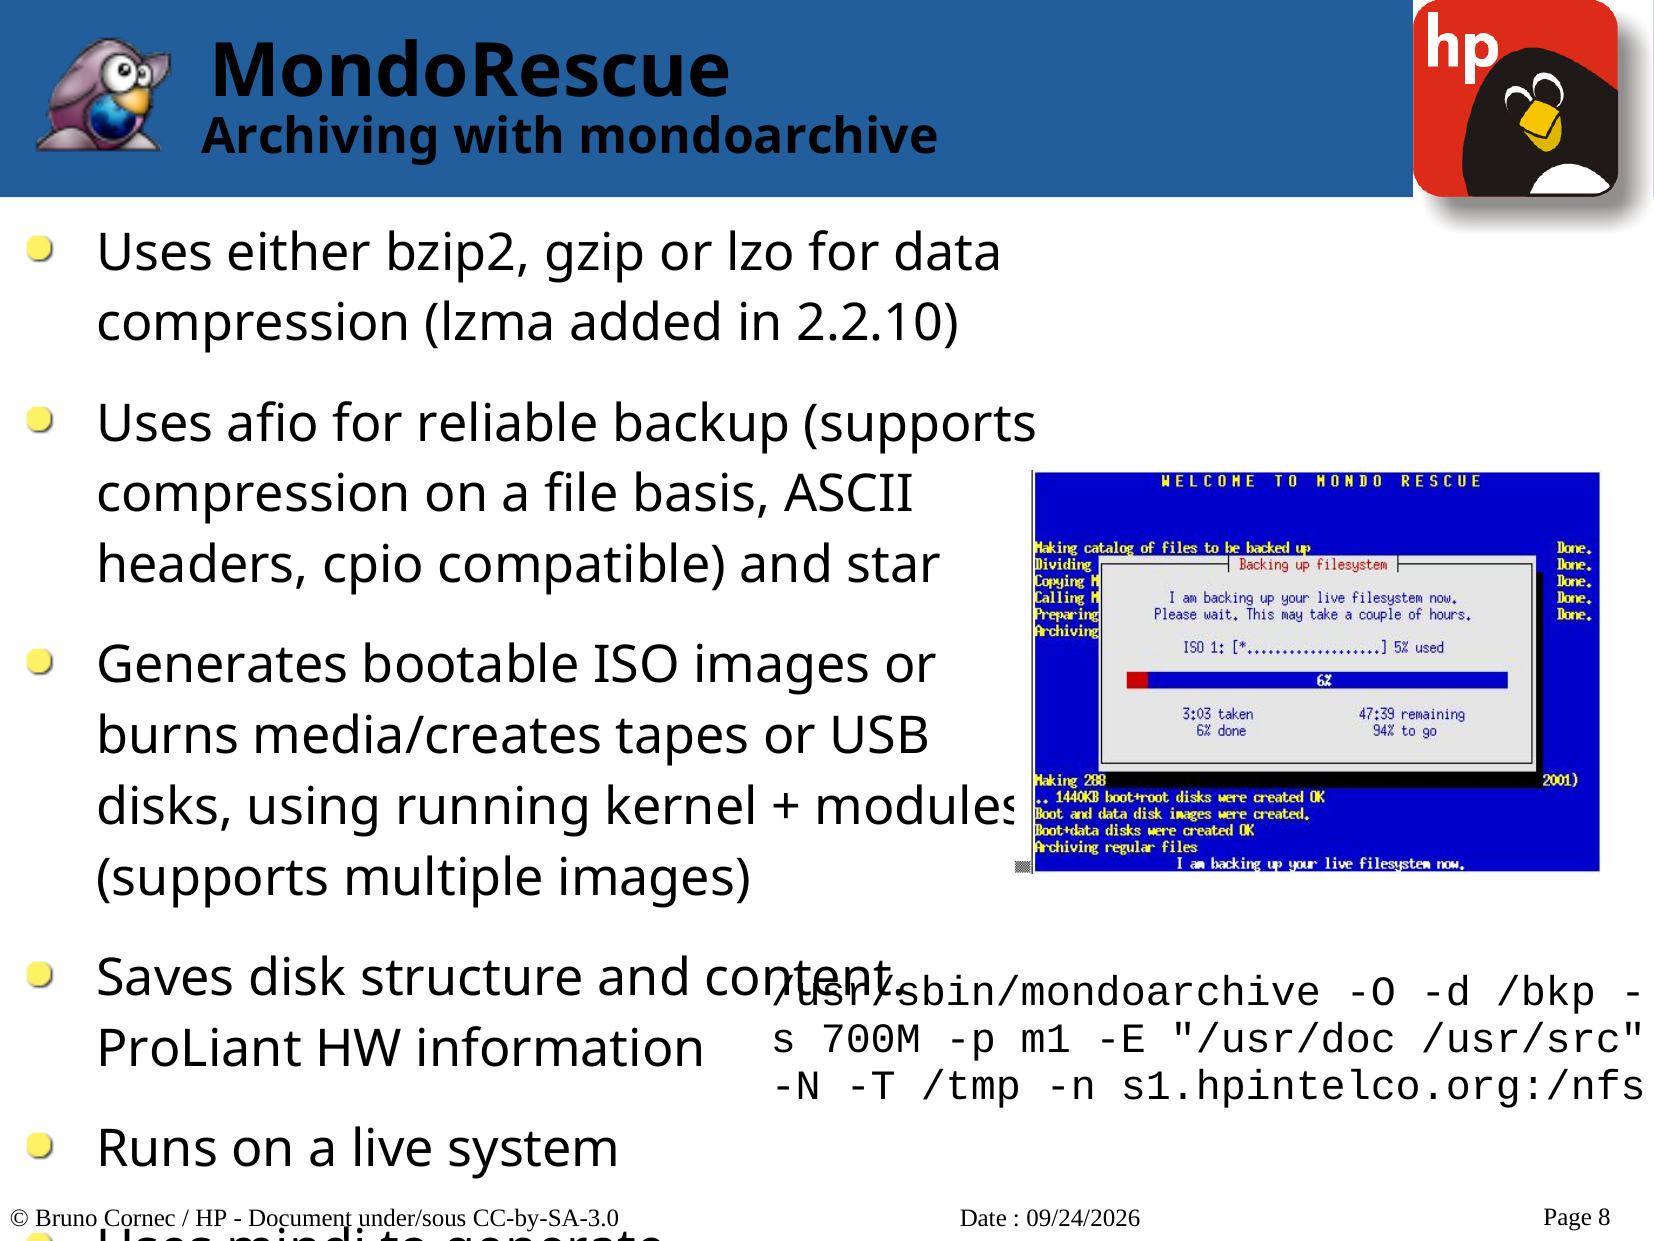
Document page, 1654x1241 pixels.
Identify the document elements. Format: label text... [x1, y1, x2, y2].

text_box /usr/sbin/mondoarchive -O -d /bkp -s 700M -p m1 -E "/usr/doc /usr/src" -N -T /tmp -n s1.hpintelco.org:/nfs [770, 970, 1654, 1170]
list Uses either bzip2, gzip or lzo for data compression (lzma added in 2.2.10) Uses afio for reliable backup (supports compression on a file basis, ASCII headers, cpio compatible) and star Generates bootable ISO images or burns media/creates tapes or USB disks, using running kernel + modules (supports multiple images) Saves disk structure and content. ProLiant HW information Runs on a live system Uses mindi to generate boot content [13, 214, 1077, 1209]
picture [0, 0, 211, 199]
title Archiving with mondoarchive [201, 32, 1190, 241]
picture [25, 1231, 56, 1241]
picture [1413, 0, 1654, 235]
picture [1014, 470, 1602, 874]
